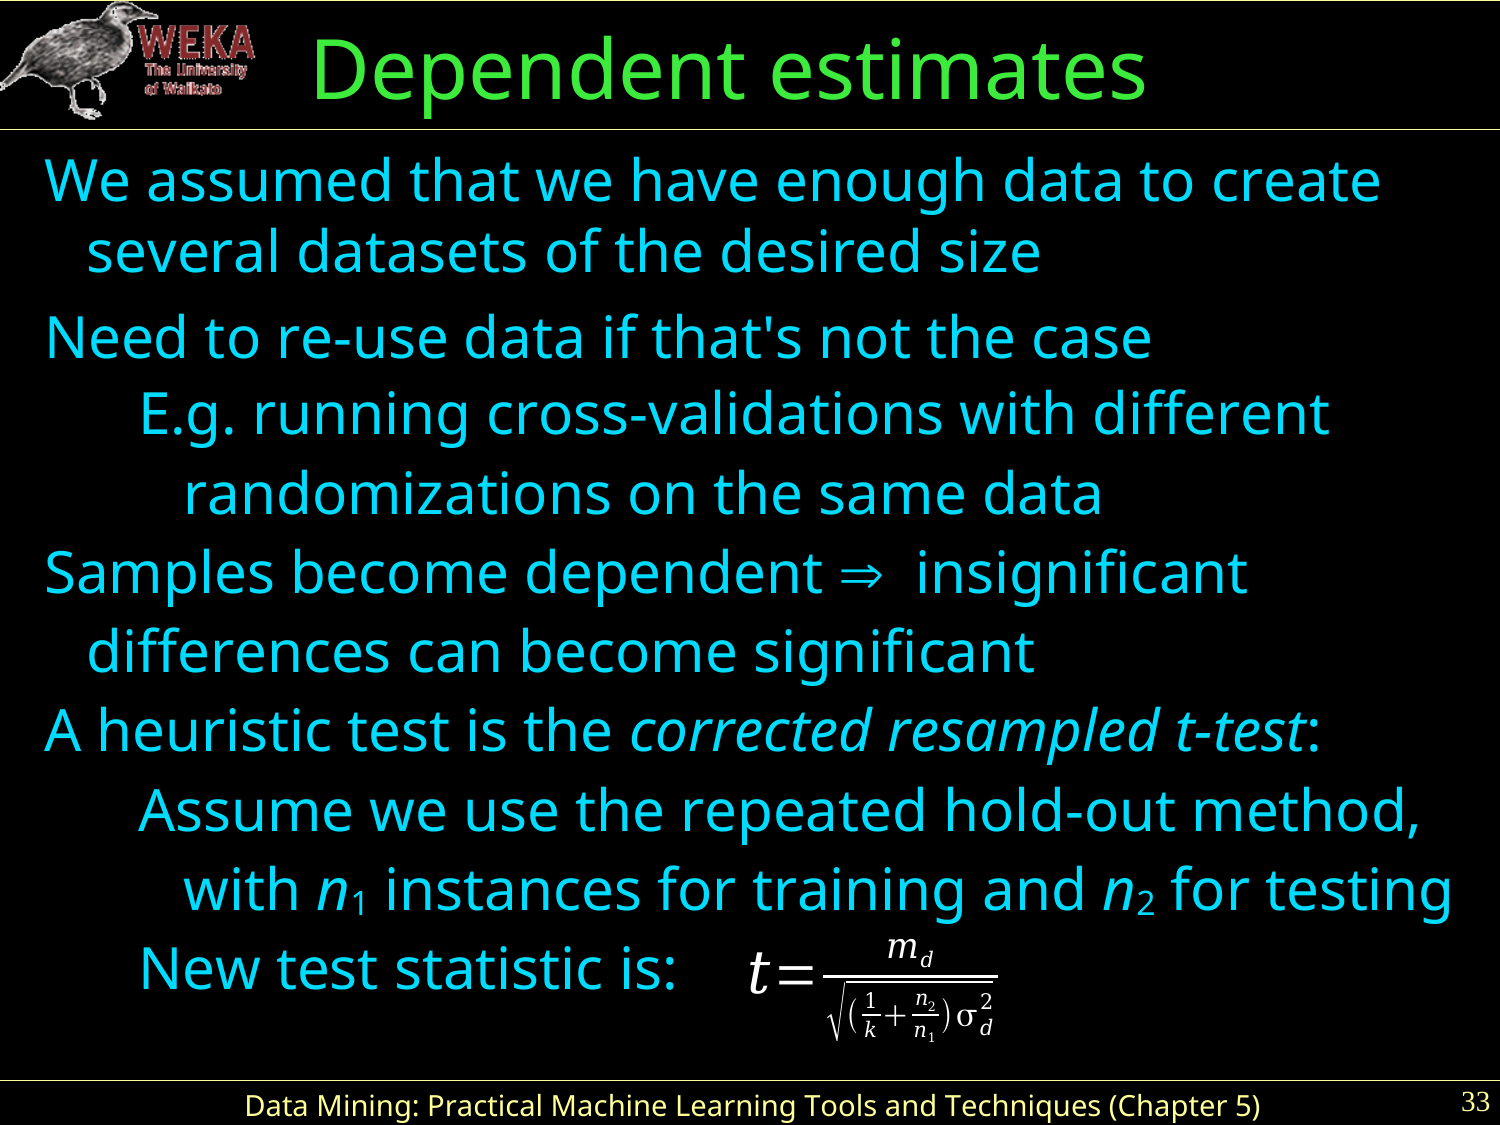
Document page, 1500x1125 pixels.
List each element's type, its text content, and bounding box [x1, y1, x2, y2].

title Dependent estimates [295, 0, 1500, 148]
picture [0, 1, 266, 129]
chart [740, 926, 1005, 1047]
text_box We assumed that we have enough data to create several datasets of the desired size Need to re-use data if that's not the case E.g. running cross-validations with different randomizations on the same data Samples become dependent  insignificant differences can become significant A heuristic test is the corrected resampled t-test: Assume we use the repeated hold-out method, with n1 instances for training and n2 for testing New test statistic is: [29, 136, 1477, 911]
